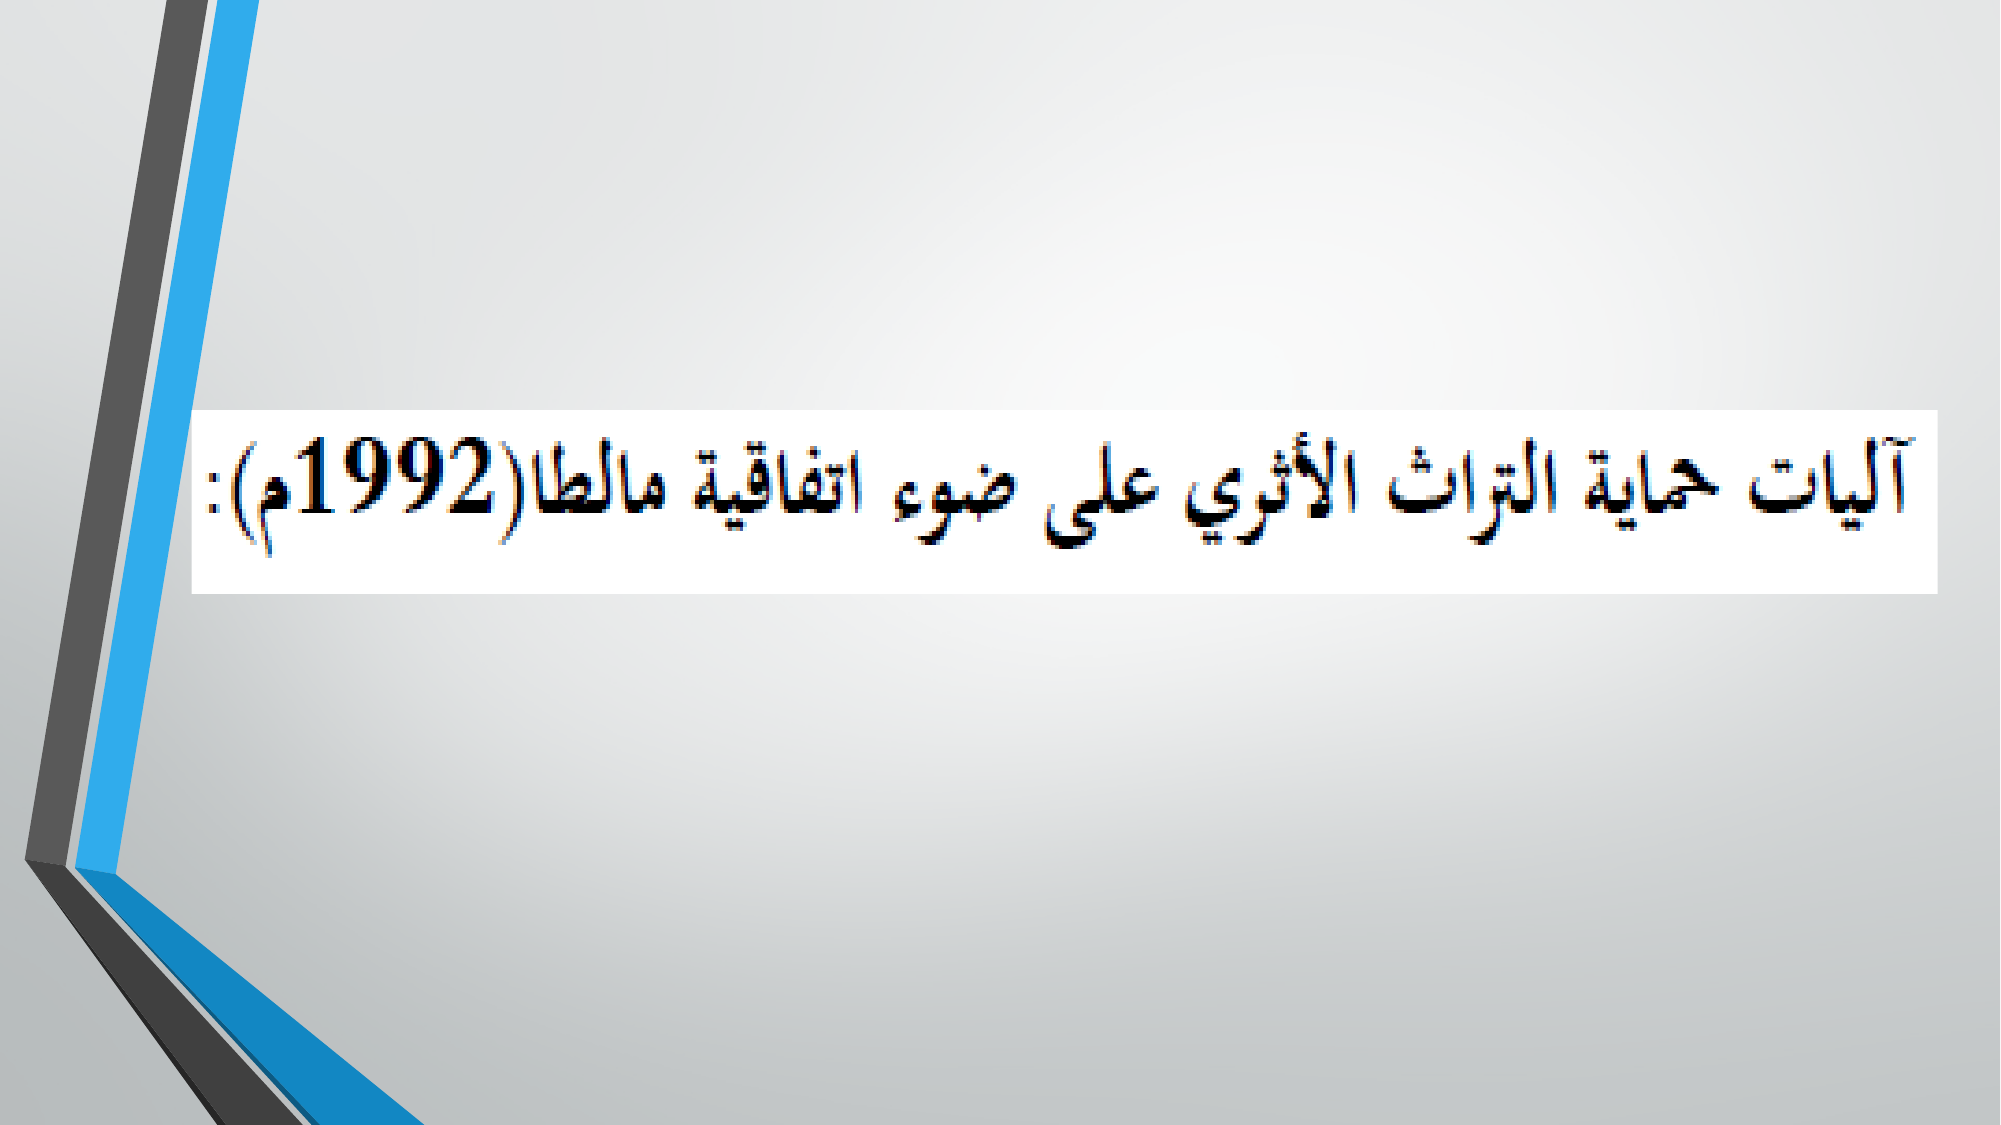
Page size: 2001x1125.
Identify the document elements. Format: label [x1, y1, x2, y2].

picture [191, 410, 1938, 594]
